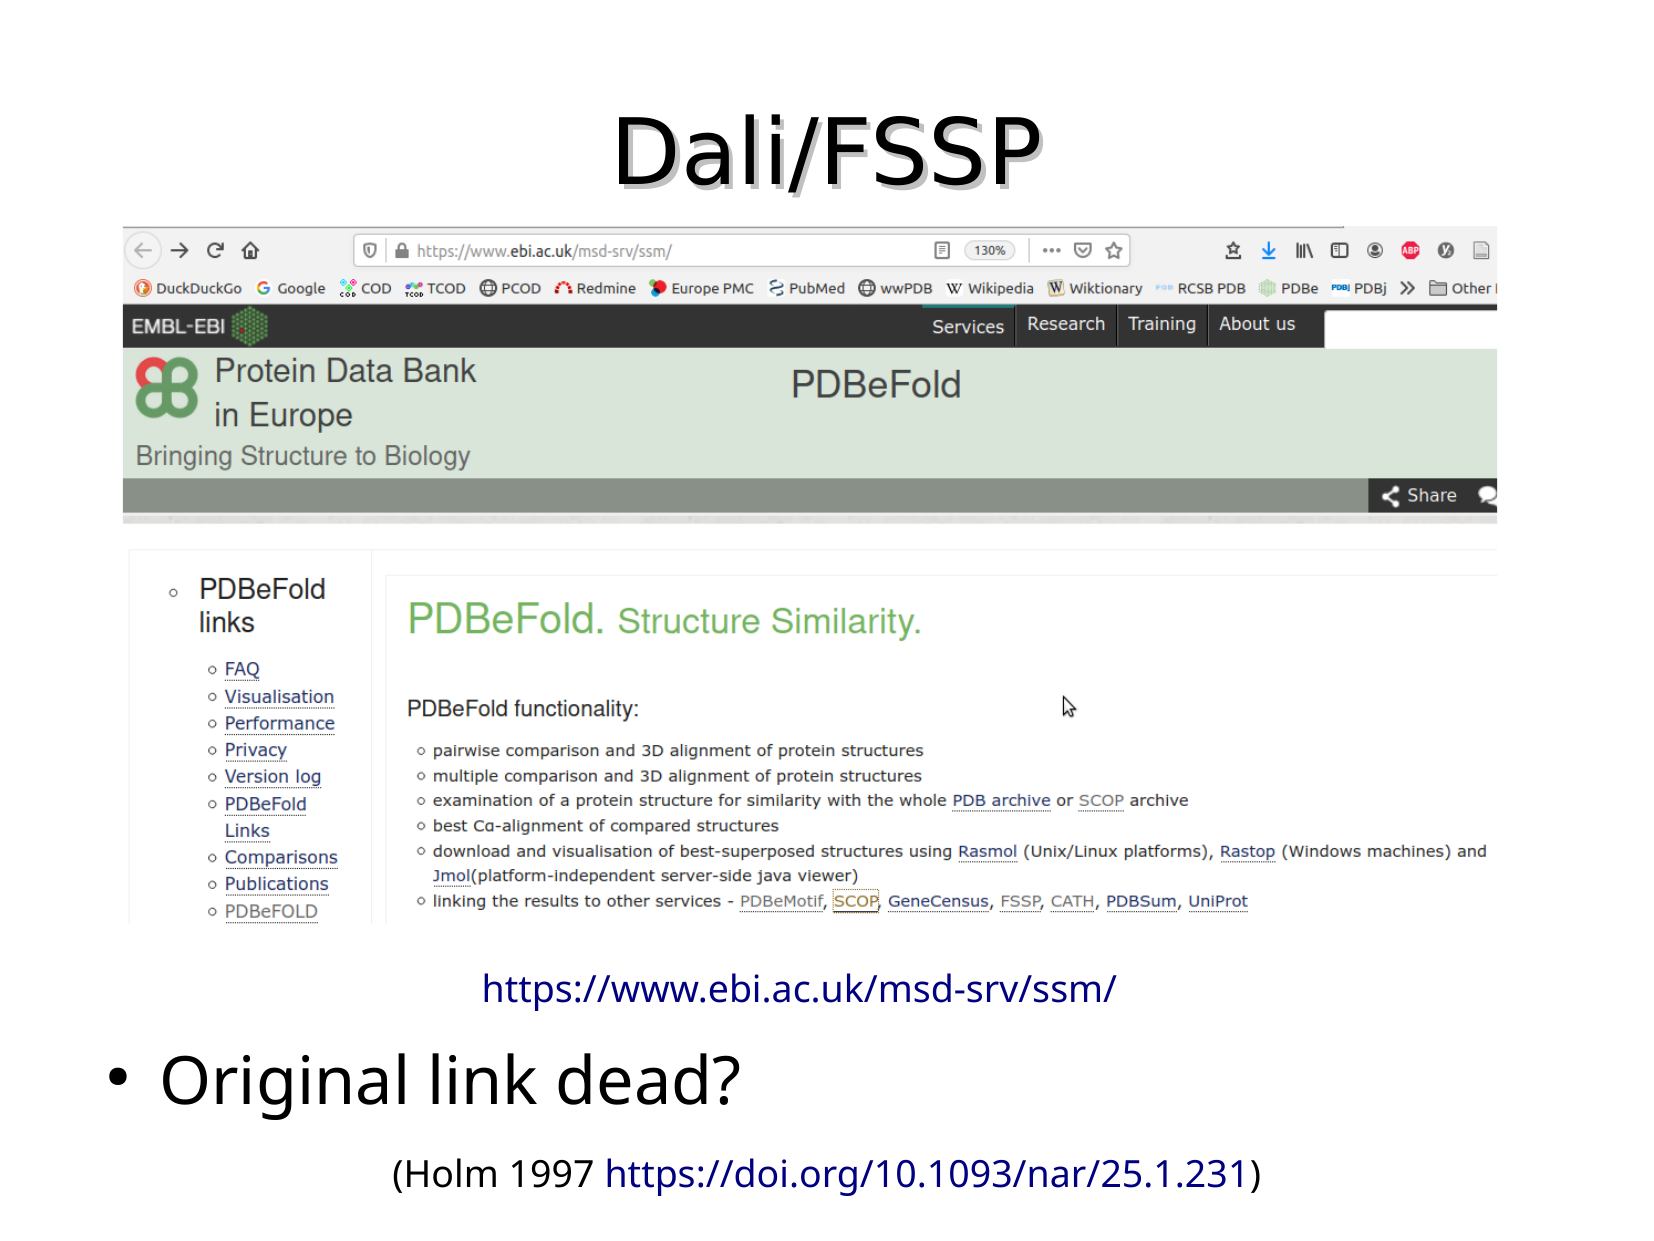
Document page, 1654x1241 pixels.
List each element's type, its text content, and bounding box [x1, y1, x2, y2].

title Dali/FSSP [82, 49, 1571, 257]
text_box (Holm 1997 https://doi.org/10.1093/nar/25.1.231) [295, 1140, 1359, 1200]
picture [122, 226, 1498, 924]
list Original link dead? [88, 1033, 1533, 1118]
text_box https://www.ebi.ac.uk/msd-srv/ssm/ [268, 954, 1332, 1015]
